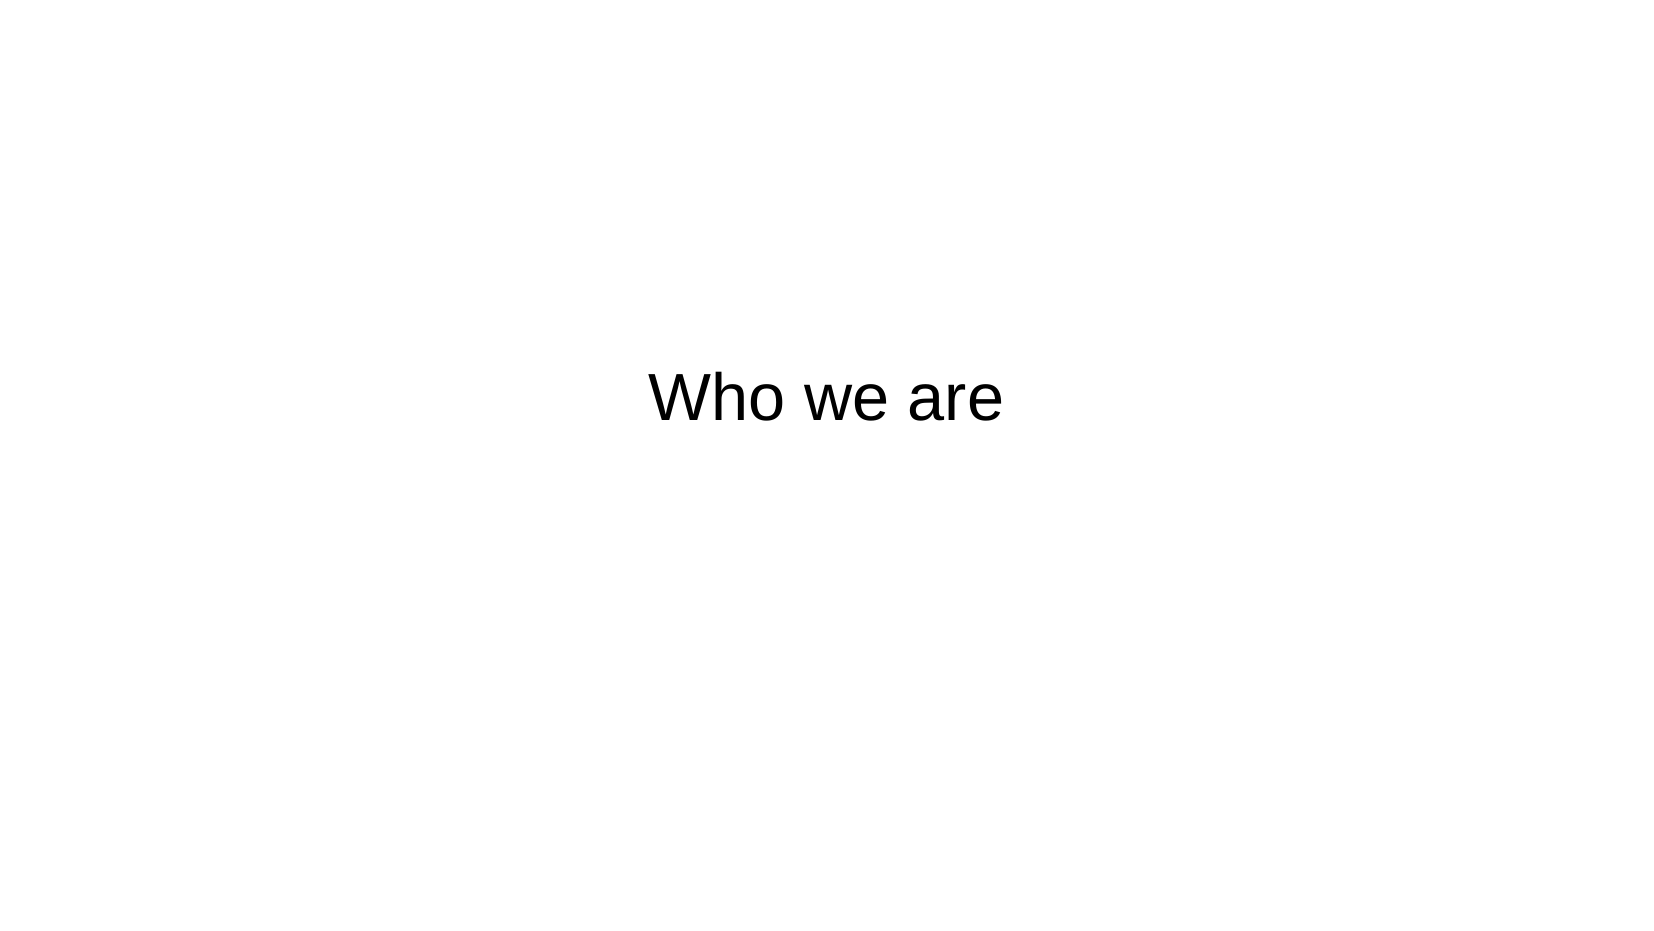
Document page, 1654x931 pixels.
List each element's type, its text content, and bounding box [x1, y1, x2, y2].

subtitle Who we are [82, 37, 1571, 757]
